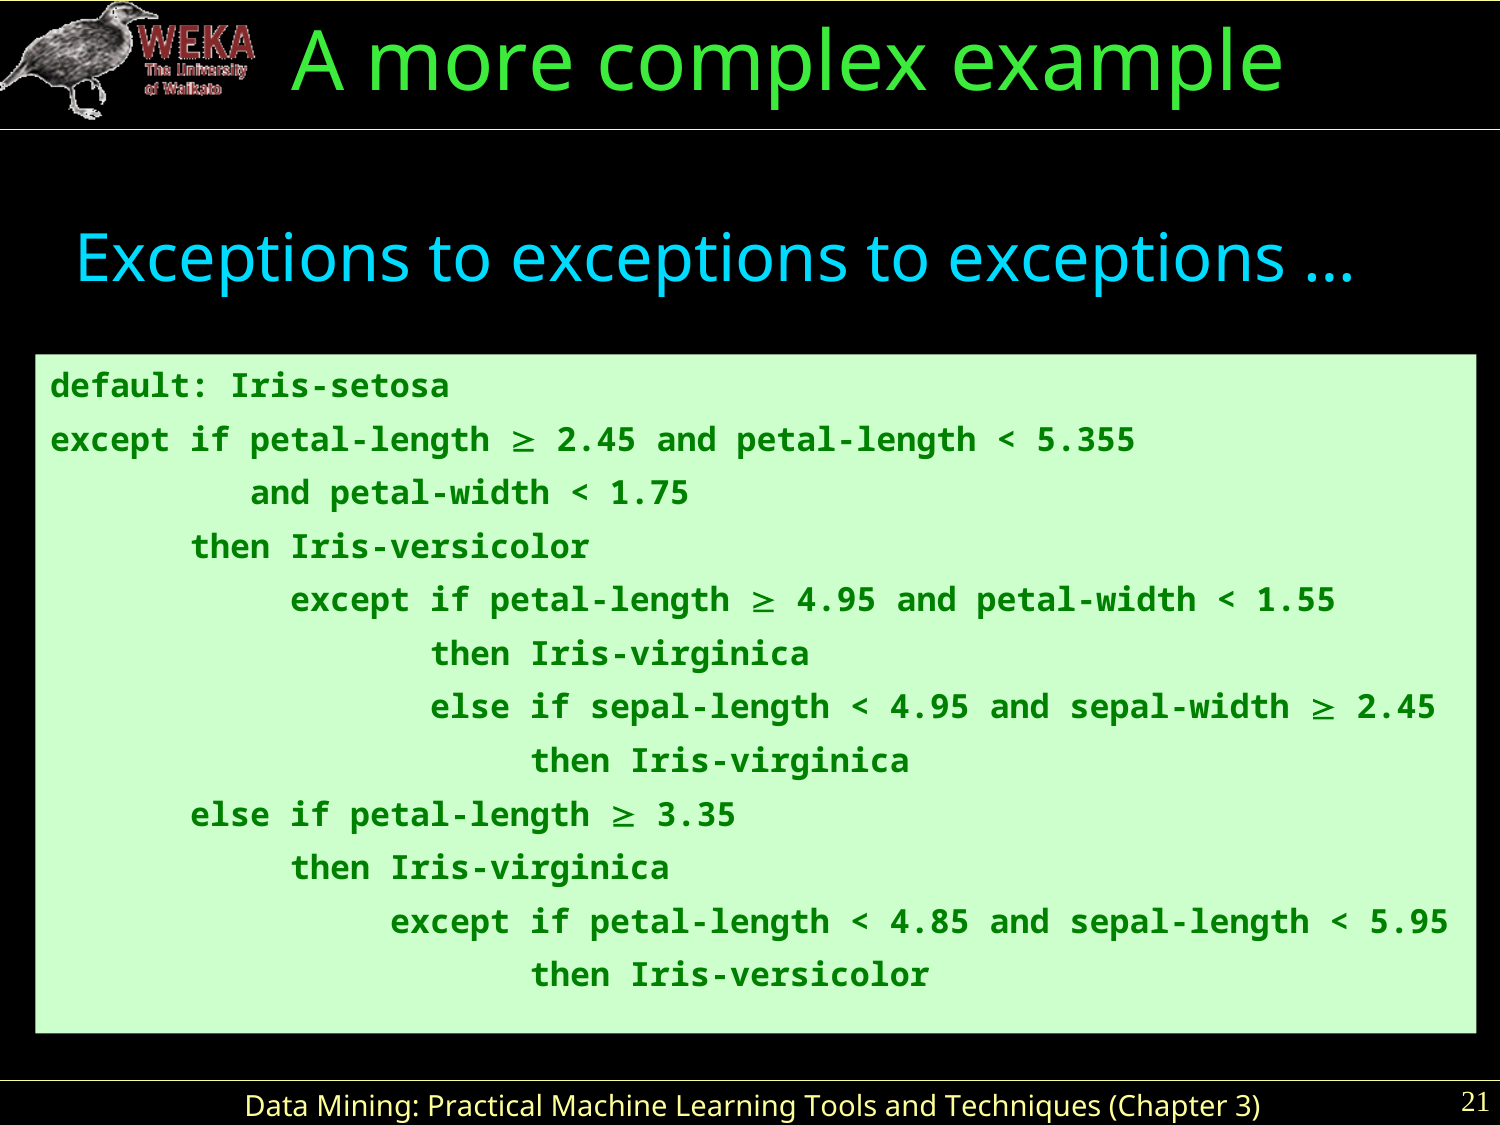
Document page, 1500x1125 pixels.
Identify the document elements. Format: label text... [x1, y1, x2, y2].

picture [0, 1, 88, 129]
text_box default: Iris-setosa except if petal-length  2.45 and petal-length < 5.355 and petal-width < 1.75 then Iris-versicolor except if petal-length  4.95 and petal-width < 1.55 then Iris-virginica else if sepal-length < 4.95 and sepal-width  2.45 then Iris-virginica else if petal-length  3.35 then Iris-virginica except if petal-length < 4.85 and sepal-length < 5.95 then Iris-versicolor [35, 354, 1477, 1034]
list Exceptions to exceptions to exceptions … [59, 202, 1460, 354]
title A more complex example [88, 0, 1489, 146]
